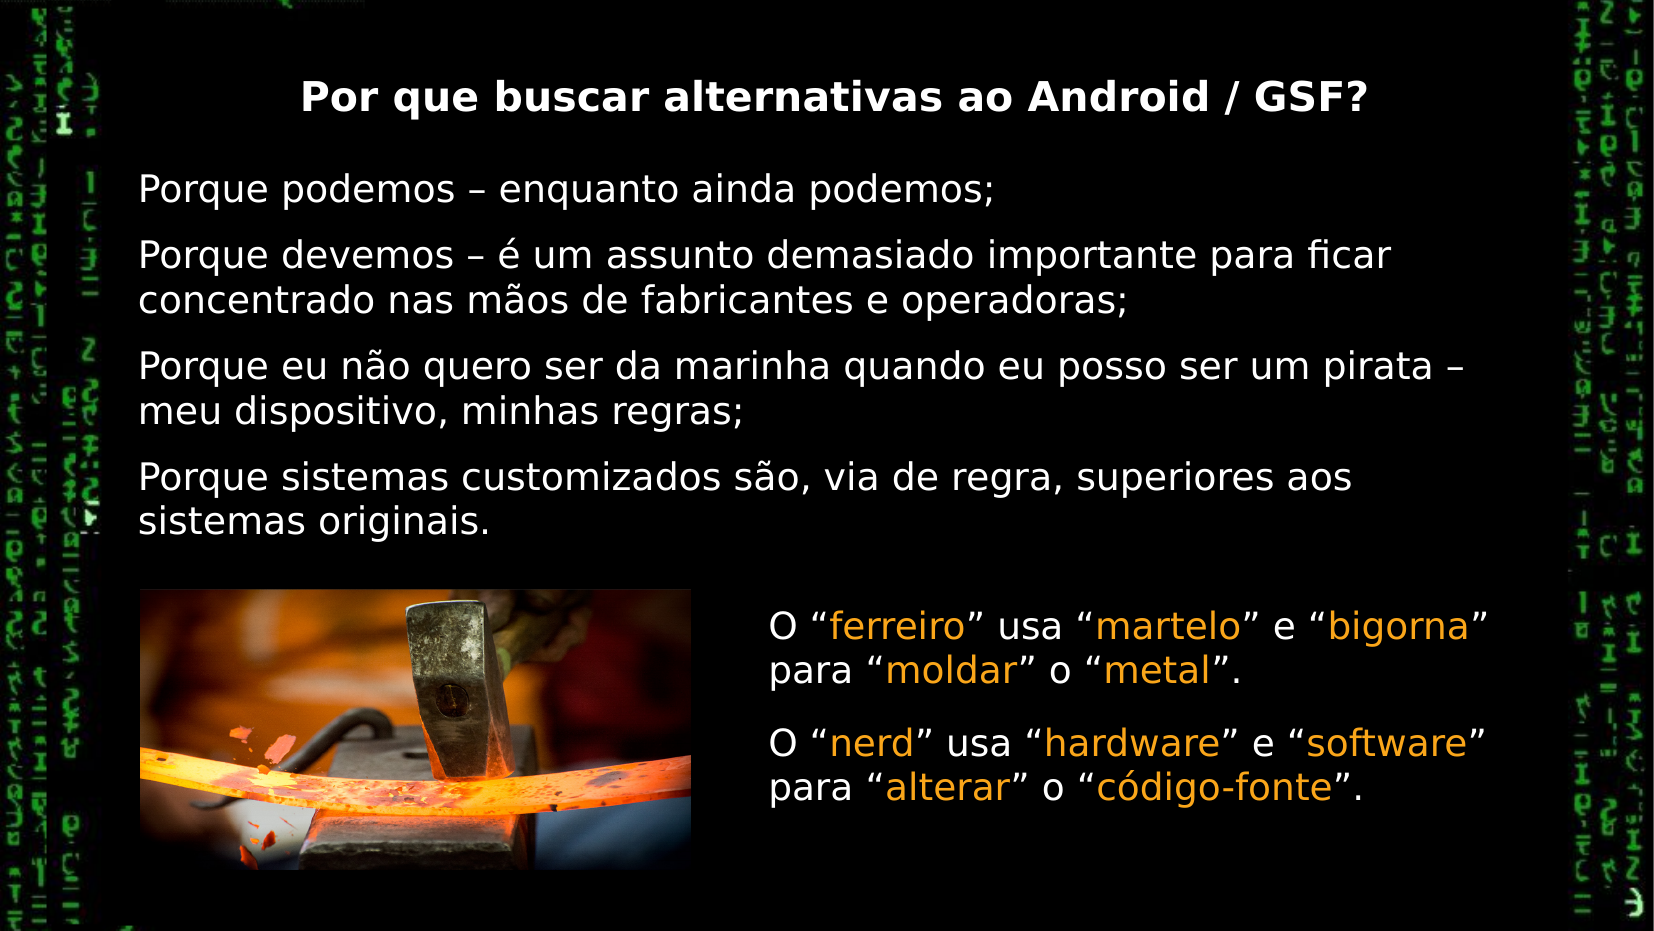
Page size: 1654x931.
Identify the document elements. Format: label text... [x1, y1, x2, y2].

picture [0, 0, 1654, 931]
list O “ferreiro” usa “martelo” e “bigorna” para “moldar” o “metal”. O “nerd” usa “hardware” e “software” para “alterar” o “código-fonte”. [697, 605, 1539, 837]
list Por que buscar alternativas ao Android / GSF? Porque podemos – enquanto ainda podemos; Porque devemos – é um assunto demasiado importante para ficar concentrado nas mãos de fabricantes e operadoras; Porque eu não quero ser da marinha quando eu posso ser um pirata – meu dispositivo, minhas regras; Porque sistemas customizados são, via de regra, superiores aos sistemas originais. [84, 73, 1533, 545]
